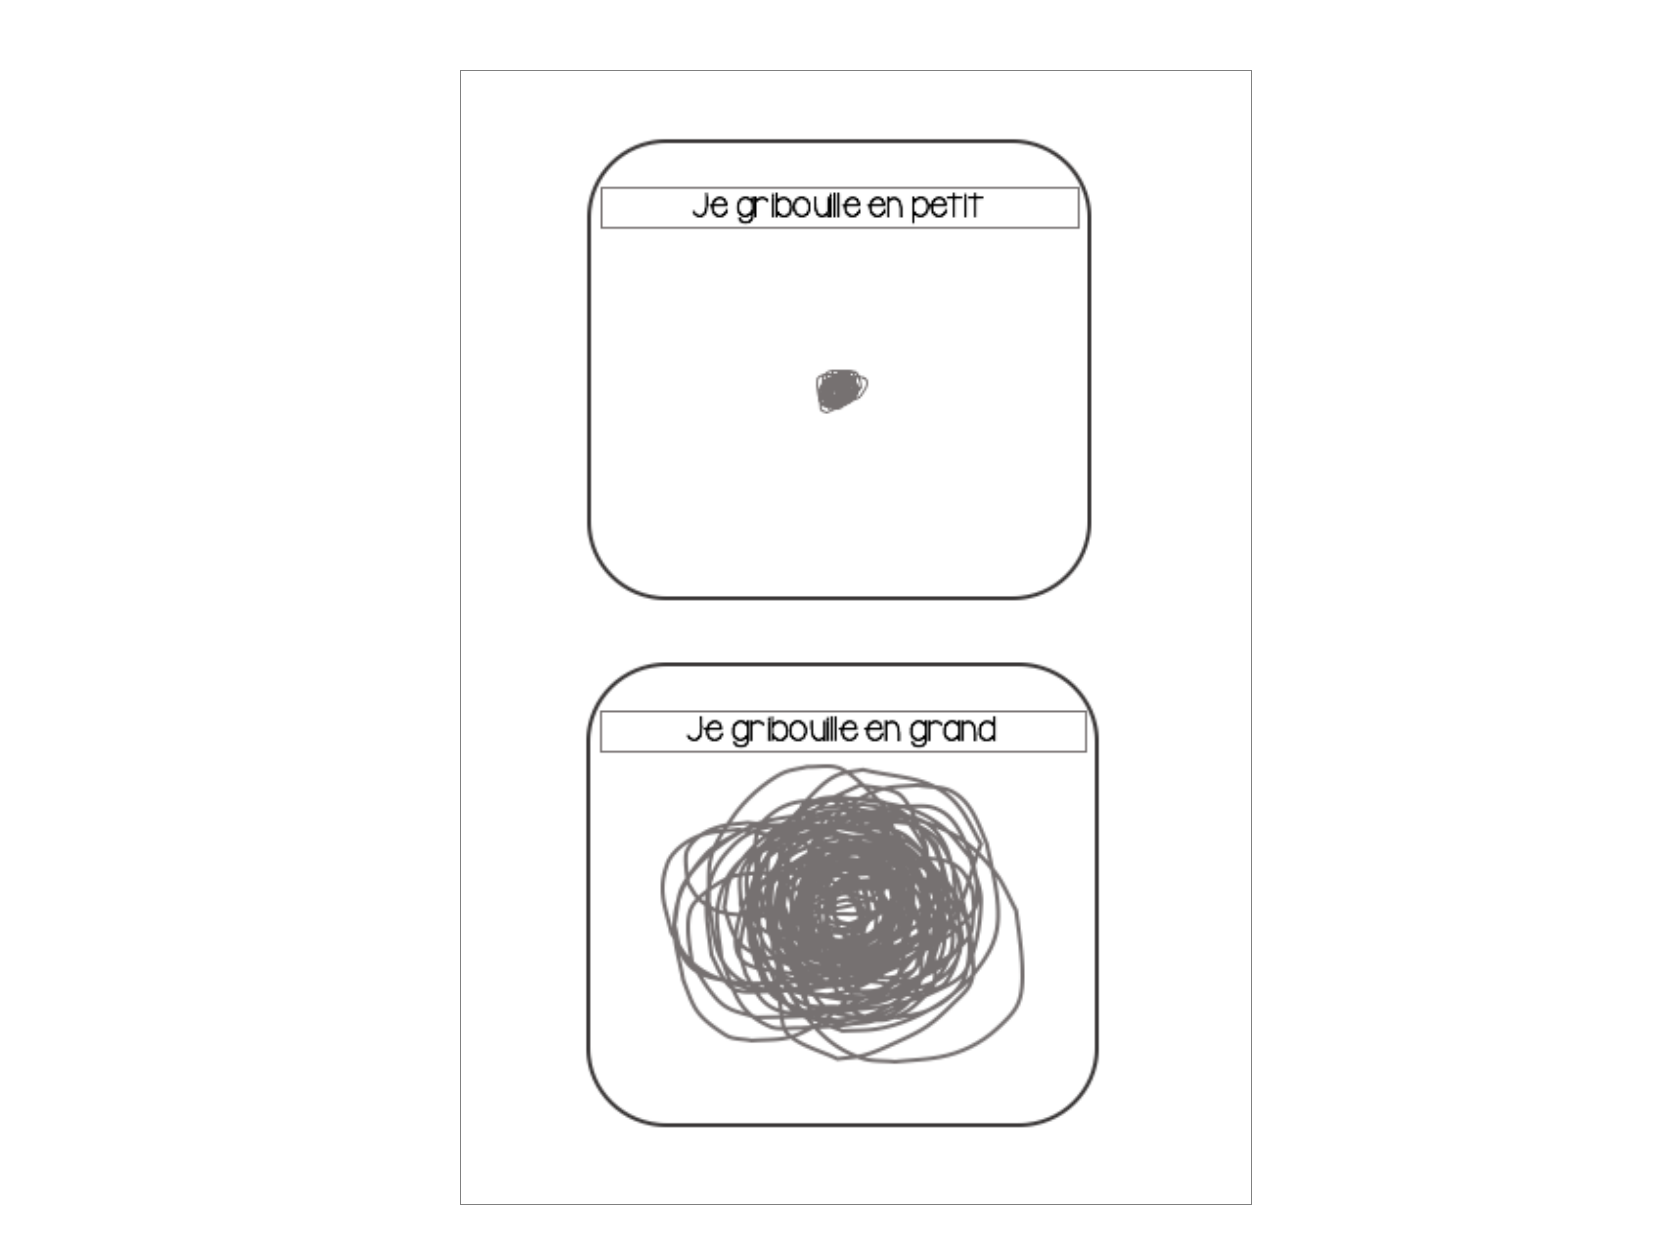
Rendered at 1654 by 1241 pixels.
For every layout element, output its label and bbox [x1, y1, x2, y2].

picture [578, 134, 1111, 614]
picture [579, 661, 1111, 1141]
